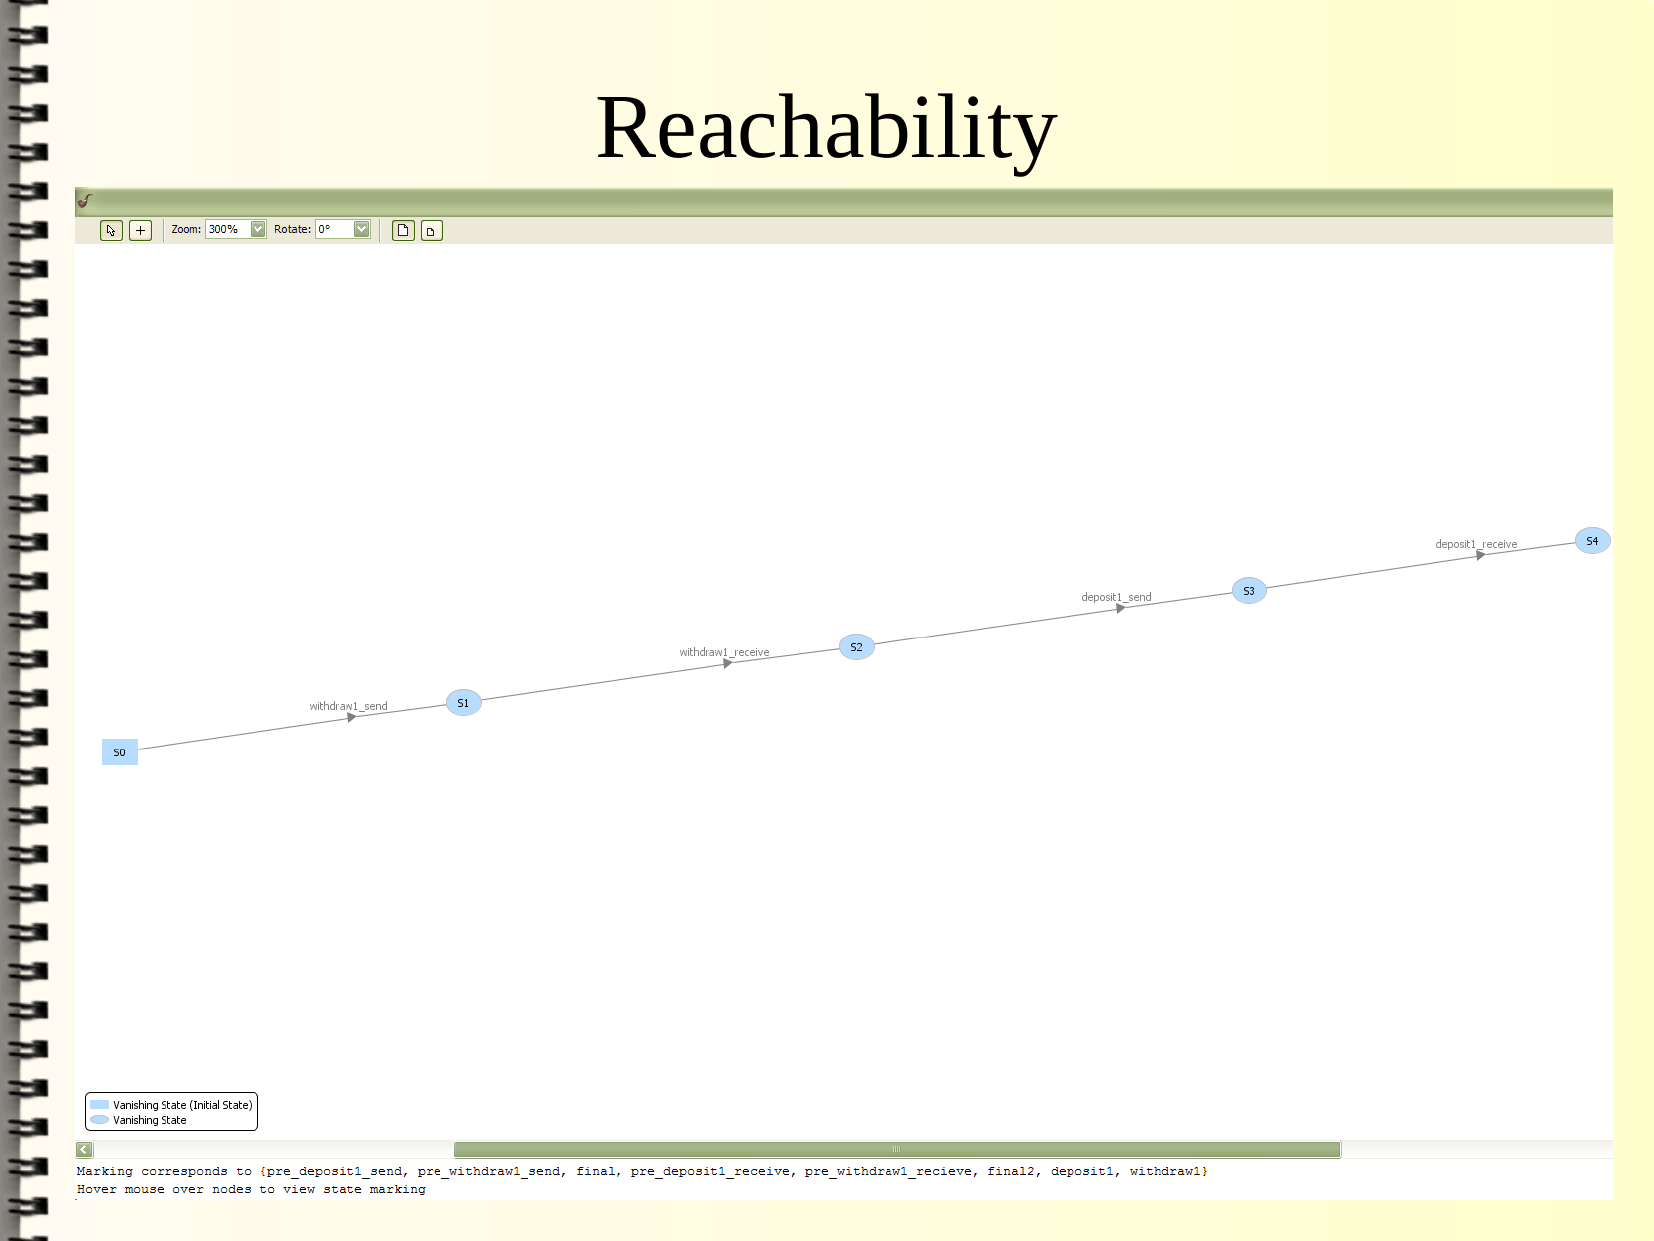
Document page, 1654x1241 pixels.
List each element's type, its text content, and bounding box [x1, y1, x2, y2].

title Reachability [121, 75, 1534, 178]
picture [0, 0, 1654, 1241]
